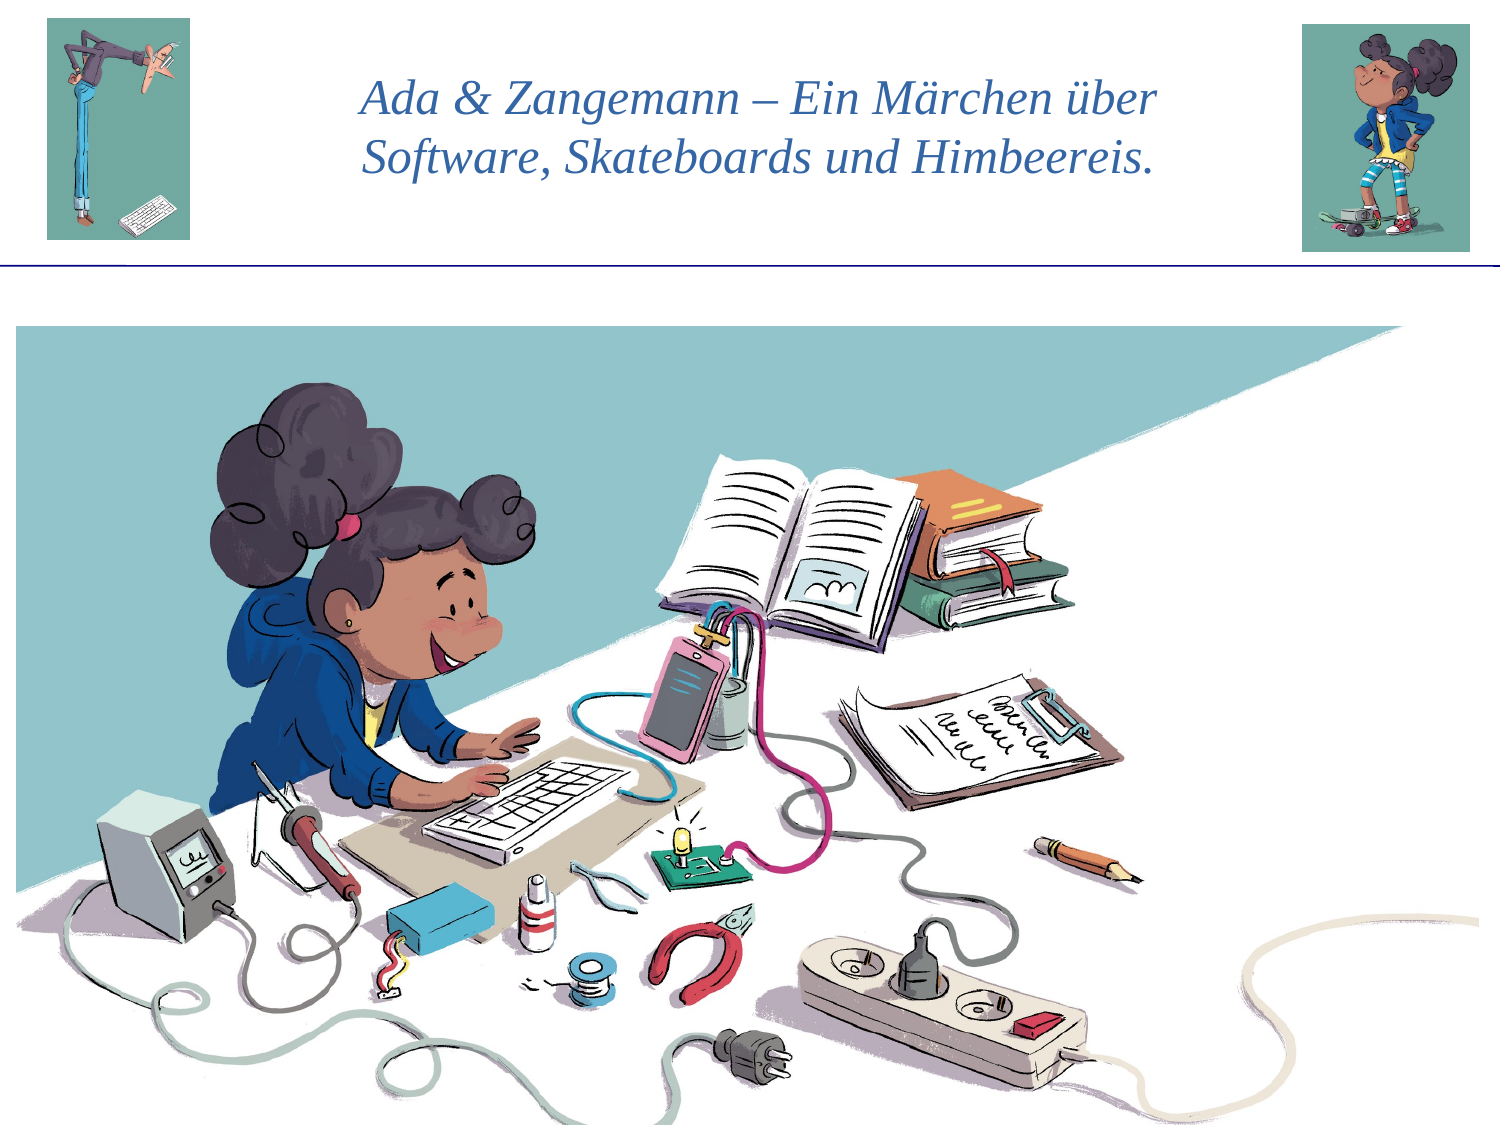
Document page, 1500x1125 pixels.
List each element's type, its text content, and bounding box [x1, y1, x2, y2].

picture [16, 326, 1481, 1125]
picture [1302, 24, 1470, 252]
text_box Ada & Zangemann – Ein Märchen über Software, Skateboards und Himbeereis. [274, 59, 1244, 194]
picture [47, 18, 190, 240]
